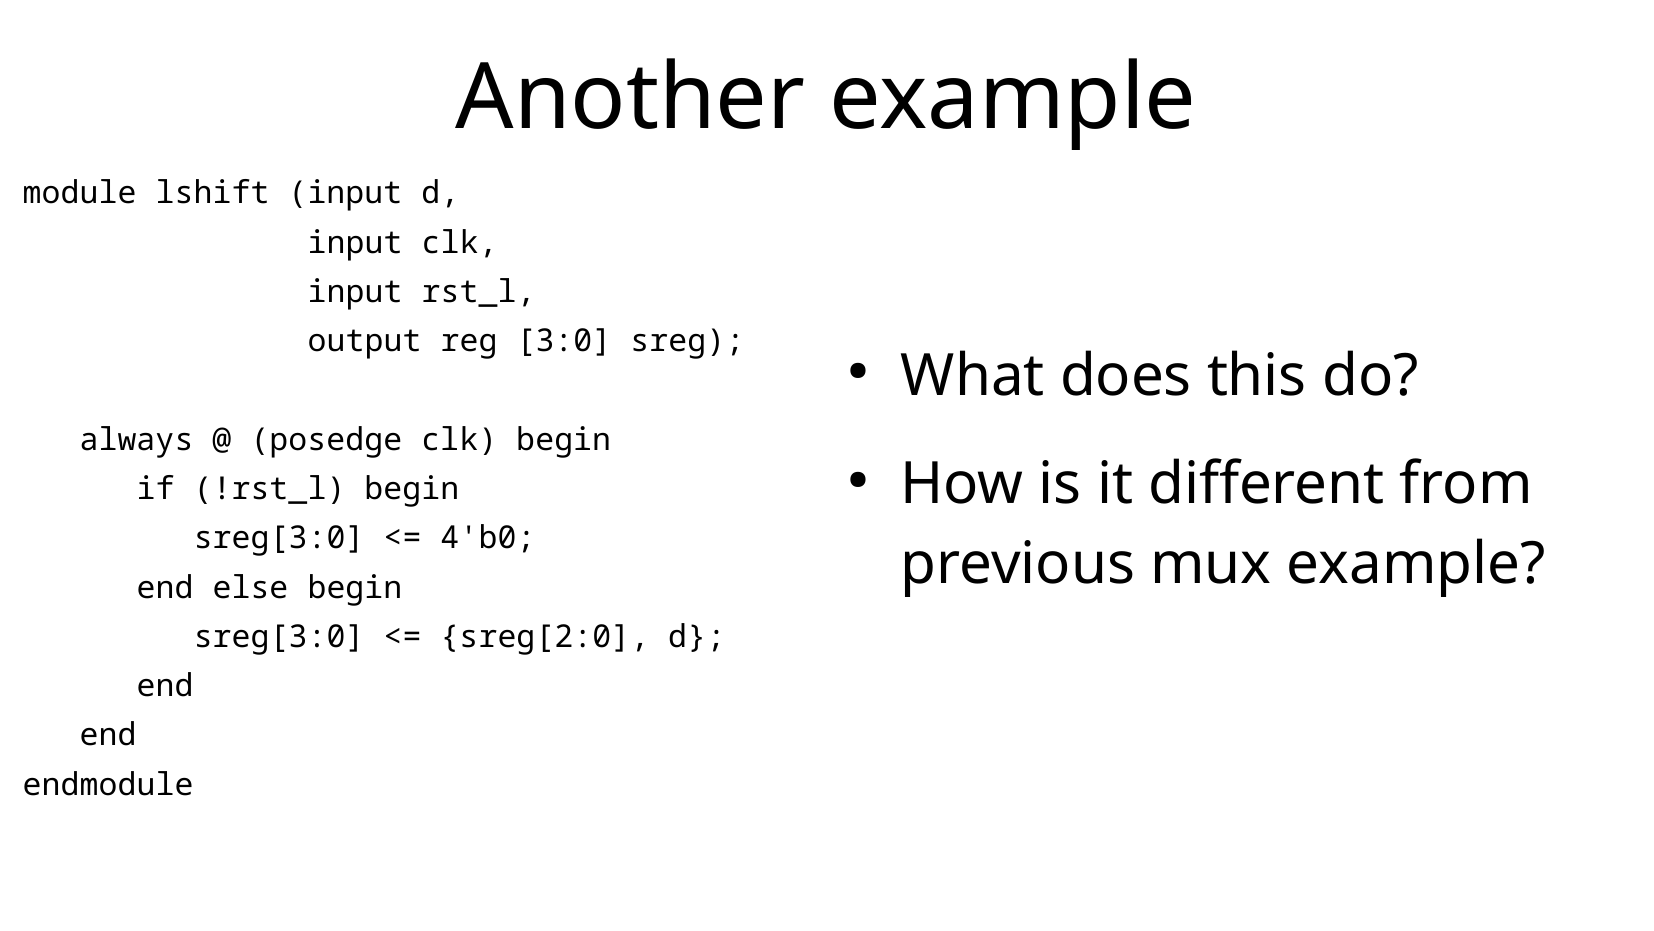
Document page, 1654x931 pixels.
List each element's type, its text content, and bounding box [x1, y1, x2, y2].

list module lshift (input d, input clk, input rst_l, output reg [3:0] sreg); always @ (posedge clk) begin if (!rst_l) begin sreg[3:0] <= 4'b0; end else begin sreg[3:0] <= {sreg[2:0], d}; end end endmodule [22, 170, 749, 901]
list What does this do? How is it different from previous mux example? [829, 212, 1637, 835]
title Another example [82, 15, 1571, 171]
